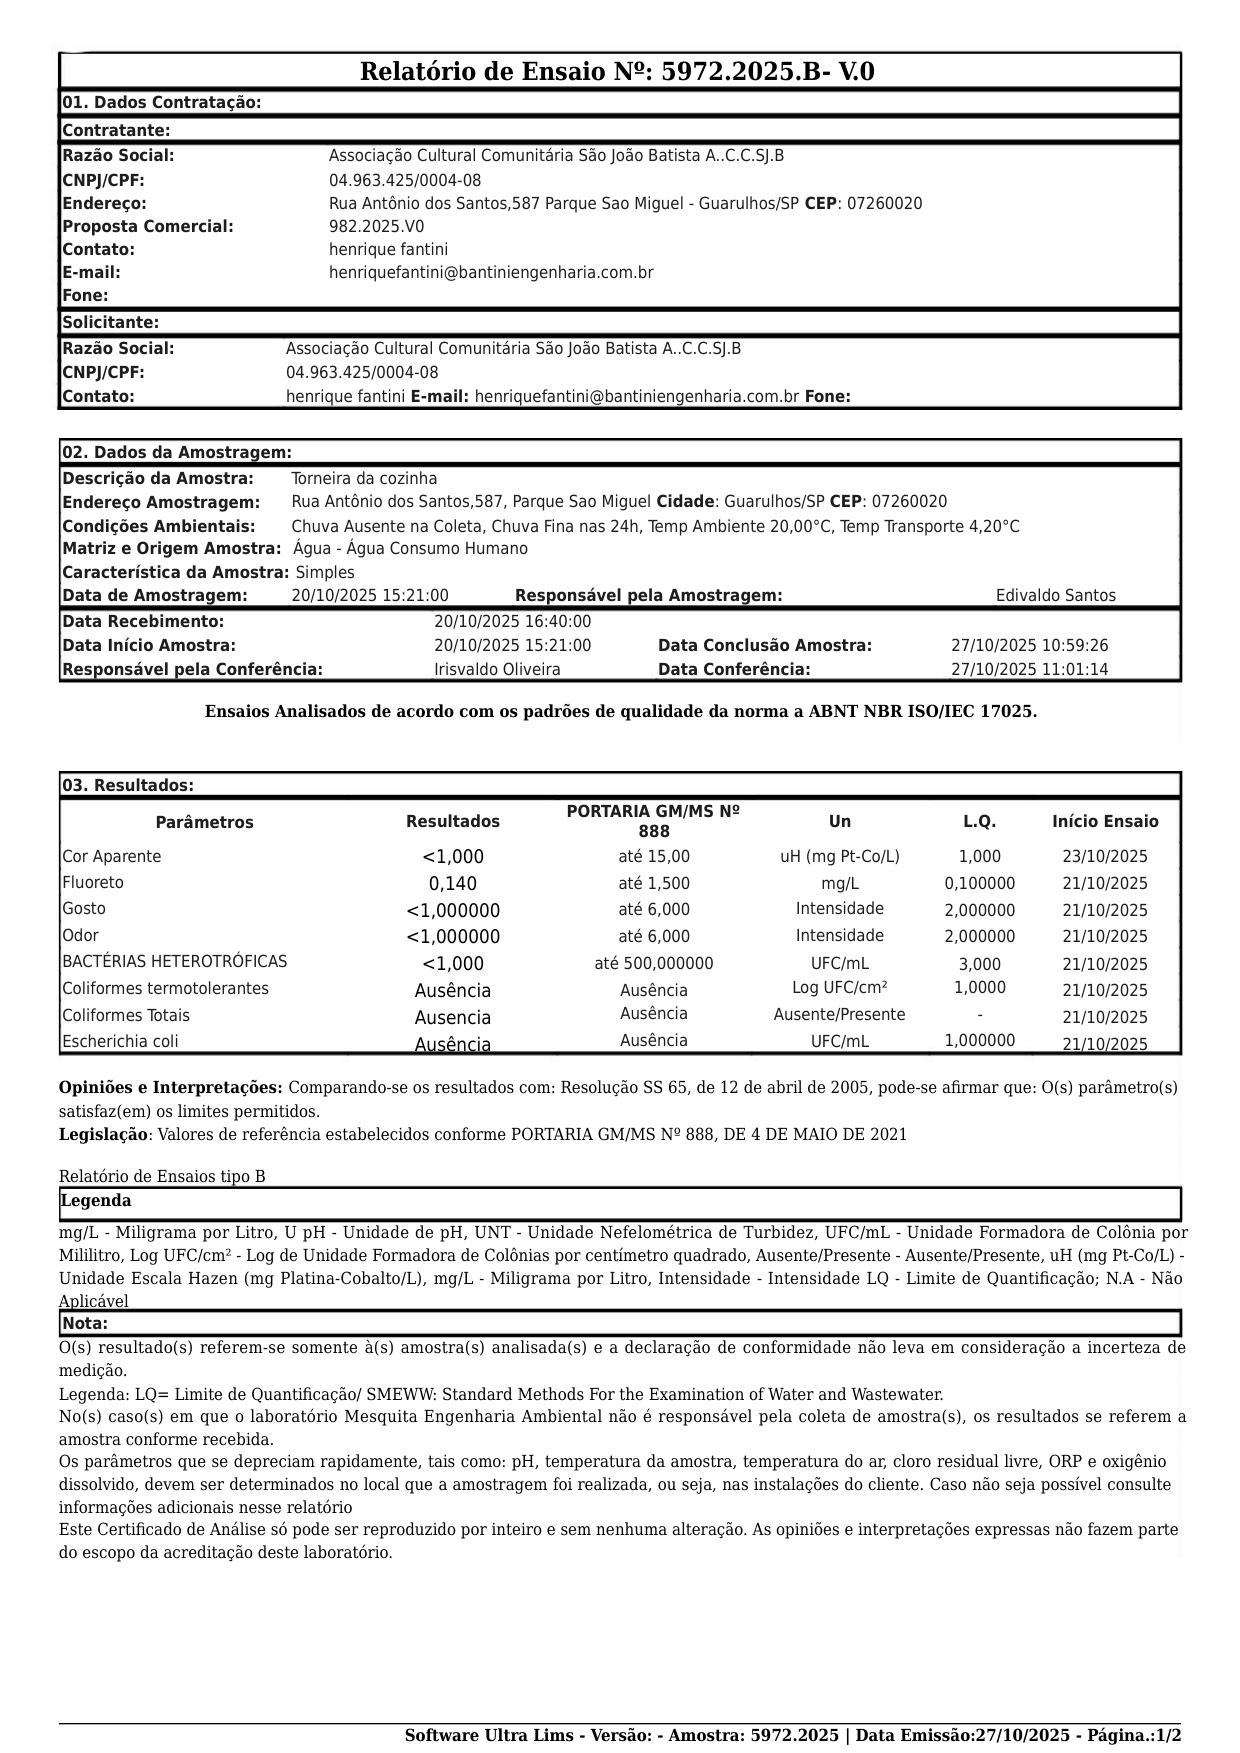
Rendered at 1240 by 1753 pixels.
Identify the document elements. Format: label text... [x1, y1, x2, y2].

text_box Rua Antônio dos Santos,587, Parque Sao Miguel Cidade: Guarulhos/SP CEP: 07260020 Chuva Ausente na Coleta, Chuva Fina nas 24h, Temp Ambiente 20,00°C, Temp Transporte 4,20°C [291, 491, 1054, 536]
text_box Responsável pela Amostragem: [515, 585, 807, 605]
text_box Razão Social: CNPJ/CPF: Contato: [62, 338, 200, 406]
text_box 01. Dados Contratação: Contratante: [62, 92, 287, 140]
text_box 1,0000 - [954, 977, 1032, 1025]
text_box Data Início Amostra: Responsável pela Conferência: [62, 635, 348, 679]
text_box Relatório de Ensaios tipo B [59, 1166, 291, 1187]
text_box 27/10/2025 10:59:26 27/10/2025 11:01:14 [951, 635, 1135, 679]
text_box Fone: [62, 285, 135, 306]
text_box Razão Social: CNPJ/CPF: Endereço: Proposta Comercial: Contato: [62, 145, 259, 260]
text_box Ausência [620, 1029, 714, 1050]
text_box [58, 1311, 1183, 1337]
text_box 23/10/2025 21/10/2025 21/10/2025 21/10/2025 21/10/2025 21/10/2025 21/10/2025 21/10/2025 [1062, 846, 1174, 1055]
text_box Data de Amostragem: [62, 585, 273, 605]
text_box Associação Cultural Comunitária São João Batista A..C.C.SJ.B 04.963.425/0004-08 henrique fantini E-mail: henriquefantini@bantiniengenharia.com.br Fone: [286, 338, 875, 406]
text_box 20/10/2025 15:21:00 [291, 585, 475, 605]
text_box Nota: [62, 1313, 134, 1333]
text_box Ausência [620, 1003, 714, 1024]
text_box PORTARIA GM/MS Nº [566, 801, 768, 821]
text_box Resultados [406, 811, 525, 831]
text_box 20/10/2025 16:40:00 [434, 611, 618, 632]
text_box Edivaldo Santos [996, 585, 1141, 605]
text_box Início Ensaio [1052, 811, 1184, 831]
text_box uH (mg Pt-Co/L) mg/L [780, 846, 925, 893]
text_box Solicitante: [62, 312, 184, 332]
text_box Fluoreto [62, 872, 150, 892]
text_box Data Conclusão Amostra: Data Conferência: [658, 635, 897, 679]
text_box [58, 771, 1183, 1222]
text_box Odor [62, 924, 124, 945]
text_box 02. Dados da Amostragem: [62, 442, 317, 462]
text_box Ensaios Analisados de acordo com os padrões de qualidade da norma a ABNT NBR ISO/IEC 17025. [205, 701, 1060, 722]
text_box mg/L - Miligrama por Litro, U pH - Unidade de pH, UNT - Unidade Nefelométrica de Turbidez, UFC/mL - Unidade Formadora de Colônia por Mililitro, Log UFC/cm² - Log de Unidade Formadora de Colônias por centímetro quadrado, Ausente/Presente - Ausente/Presente, uH (mg Pt-Co/L) - Unidade Escala Hazen (mg Platina-Cobalto/L), mg/L - Miligrama por Litro, Intensidade - Intensidade LQ - Limite de Quantificação; N.A - Não Aplicável [58, 1222, 1207, 1311]
text_box <1,000 0,140 <1,000000 <1,000000 <1,000 Ausência Ausencia Ausência [405, 844, 526, 1056]
text_box Relatório de Ensaio Nº: 5972.2025.B- V.0 [359, 56, 906, 86]
text_box Opiniões e Interpretações: Comparando-se os resultados com: Resolução SS 65, de 12 de abril de 2005, pode-se afirmar que: O(s) parâmetro(s) satisfaz(em) os limites permitidos. Legislação: Valores de referência estabelecidos conforme PORTARIA GM/MS Nº 888, DE 4 DE MAIO DE 2021 [59, 1077, 1207, 1144]
text_box Legenda [60, 1190, 157, 1210]
text_box henrique fantini [329, 238, 474, 259]
text_box Gosto [62, 898, 131, 919]
text_box O(s) resultado(s) referem-se somente à(s) amostra(s) analisada(s) e a declaração de conformidade não leva em consideração a incerteza de medição. Legenda: LQ= Limite de Quantificação/ SMEWW: Standard Methods For the Examination of Water and Wastewater. No(s) caso(s) em que o laboratório Mesquita Engenharia Ambiental não é responsável pela coleta de amostra(s), os resultados se referem a amostra conforme recebida. Os parâmetros que se depreciam rapidamente, tais como: pH, temperatura da amostra, temperatura do ar, cloro residual livre, ORP e oxigênio dissolvido, devem ser determinados no local que a amostragem foi realizada, ou seja, nas instalações do cliente. Caso não seja possível consulte informações adicionais nesse relatório Este Certificado de Análise só pode ser reproduzido por inteiro e sem nenhuma alteração. As opiniões e interpretações expressas não fazem parte do escopo da acreditação deste laboratório. [58, 1337, 1206, 1563]
text_box 1,000 0,100000 2,000000 2,000000 3,000 [944, 846, 1041, 974]
text_box Cor Aparente [62, 846, 187, 866]
text_box L.Q. [963, 811, 1023, 831]
text_box Log UFC/cm² Ausente/Presente UFC/mL [773, 977, 932, 1052]
text_box BACTÉRIAS HETEROTRÓFICAS Coliformes termotolerantes Coliformes Totais Escherichia coli [62, 951, 313, 1052]
text_box 20/10/2025 15:21:00 Irisvaldo Oliveira [434, 635, 618, 679]
text_box Software Ultra Lims - Versão: - Amostra: 5972.2025 | Data Emissão:27/10/2025 - Página.:1/2 [404, 1725, 1206, 1745]
text_box henriquefantini@bantiniengenharia.com.br [329, 262, 679, 282]
text_box Un [828, 811, 877, 831]
text_box 888 até 15,00 até 1,500 até 6,000 até 6,000 até 500,000000 Ausência [594, 821, 740, 1000]
text_box Descrição da Amostra: Endereço Amostragem: Condições Ambientais: [62, 468, 285, 536]
text_box 1,000000 [944, 1029, 1041, 1050]
text_box [58, 438, 1183, 741]
text_box 03. Resultados: Parâmetros [62, 774, 279, 832]
text_box Matriz e Origem Amostra: Água - Água Consumo Humano Característica da Amostra: Simples [62, 538, 552, 583]
text_box [34, 11, 1183, 410]
text_box Torneira da cozinha [291, 468, 466, 489]
text_box Data Recebimento: [62, 611, 249, 632]
text_box Intensidade Intensidade UFC/mL [796, 898, 910, 973]
text_box E-mail: [62, 262, 146, 282]
text_box Associação Cultural Comunitária São João Batista A..C.C.SJ.B 04.963.425/0004-08 Rua Antônio dos Santos,587 Parque Sao Miguel - Guarulhos/SP CEP: 07260020 982.2025.V0 [329, 145, 949, 236]
